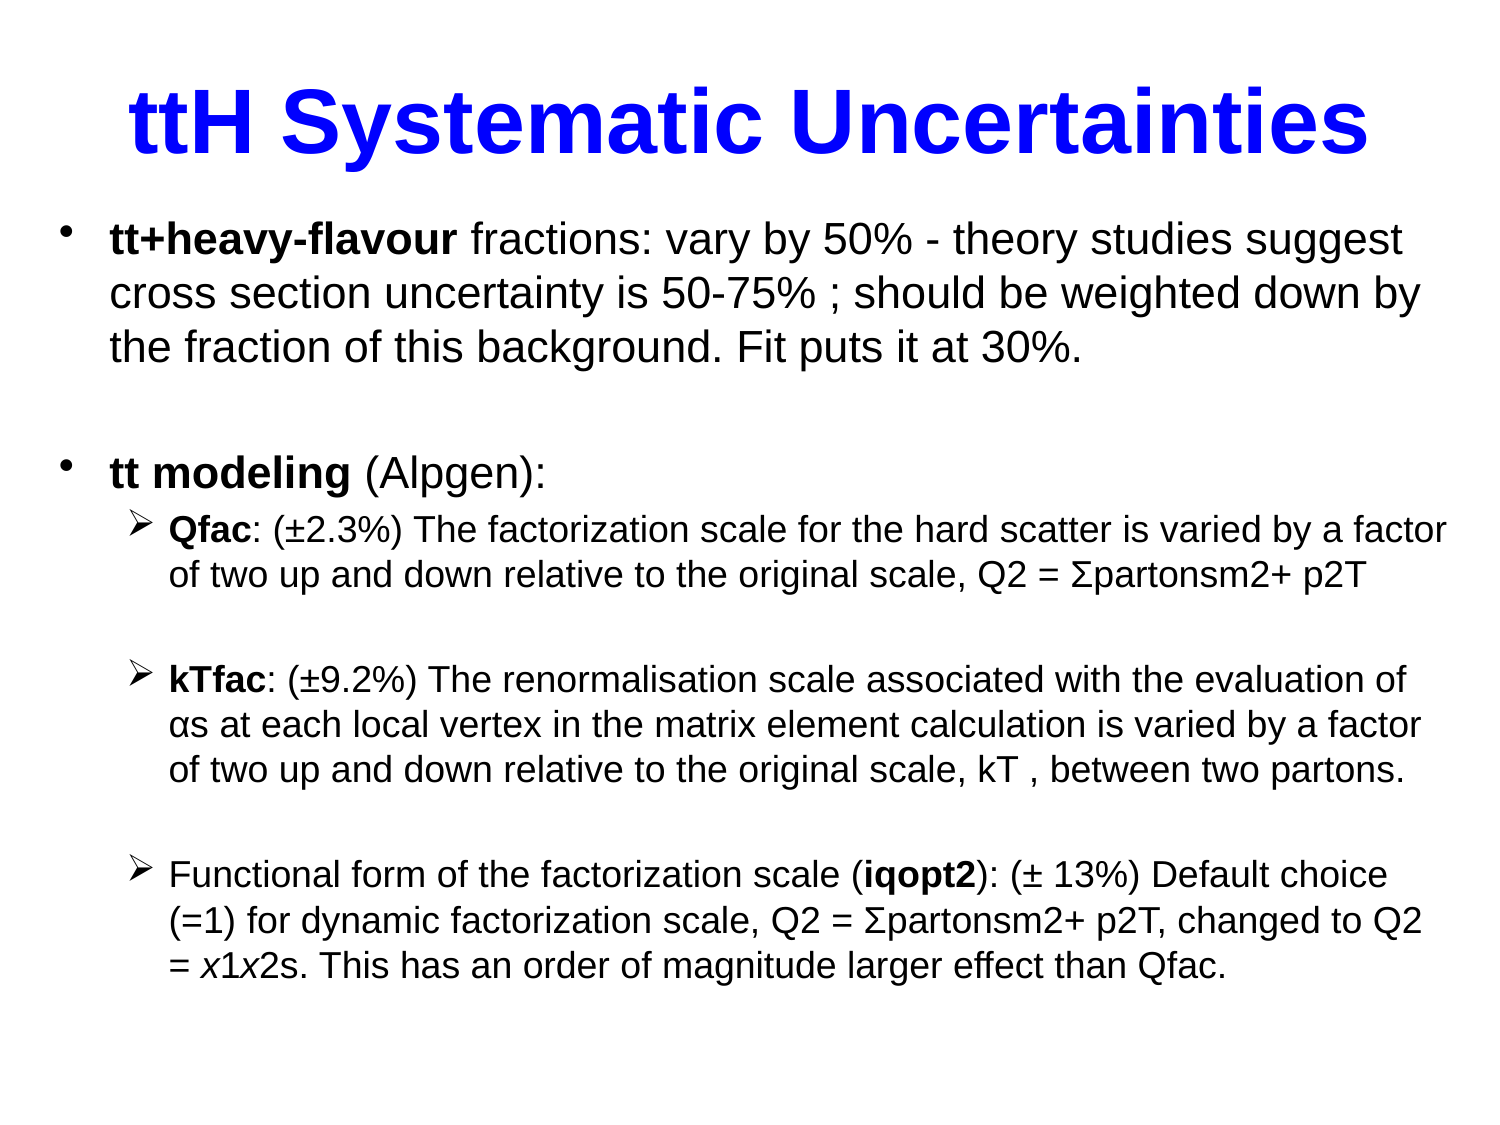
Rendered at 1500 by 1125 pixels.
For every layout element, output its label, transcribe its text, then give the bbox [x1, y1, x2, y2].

list tt+heavy-flavour fractions: vary by 50% - theory studies suggest cross section uncertainty is 50-75% ; should be weighted down by the fraction of this background. Fit puts it at 30%. tt modeling (Alpgen): Qfac: (±2.3%) The factorization scale for the hard scatter is varied by a factor of two up and down relative to the original scale, Q2 = Σpartonsm2+ p2T kTfac: (±9.2%) The renormalisation scale associated with the evaluation of αs at each local vertex in the matrix element calculation is varied by a factor of two up and down relative to the original scale, kT , between two partons. Functional form of the factorization scale (iqopt2): (± 13%) Default choice (=1) for dynamic factorization scale, Q2 = Σpartonsm2+ p2T, changed to Q2 = x1x2s. This has an order of magnitude larger effect than Qfac. [43, 202, 1469, 1057]
title ttH Systematic Uncertainties [75, 45, 1425, 189]
